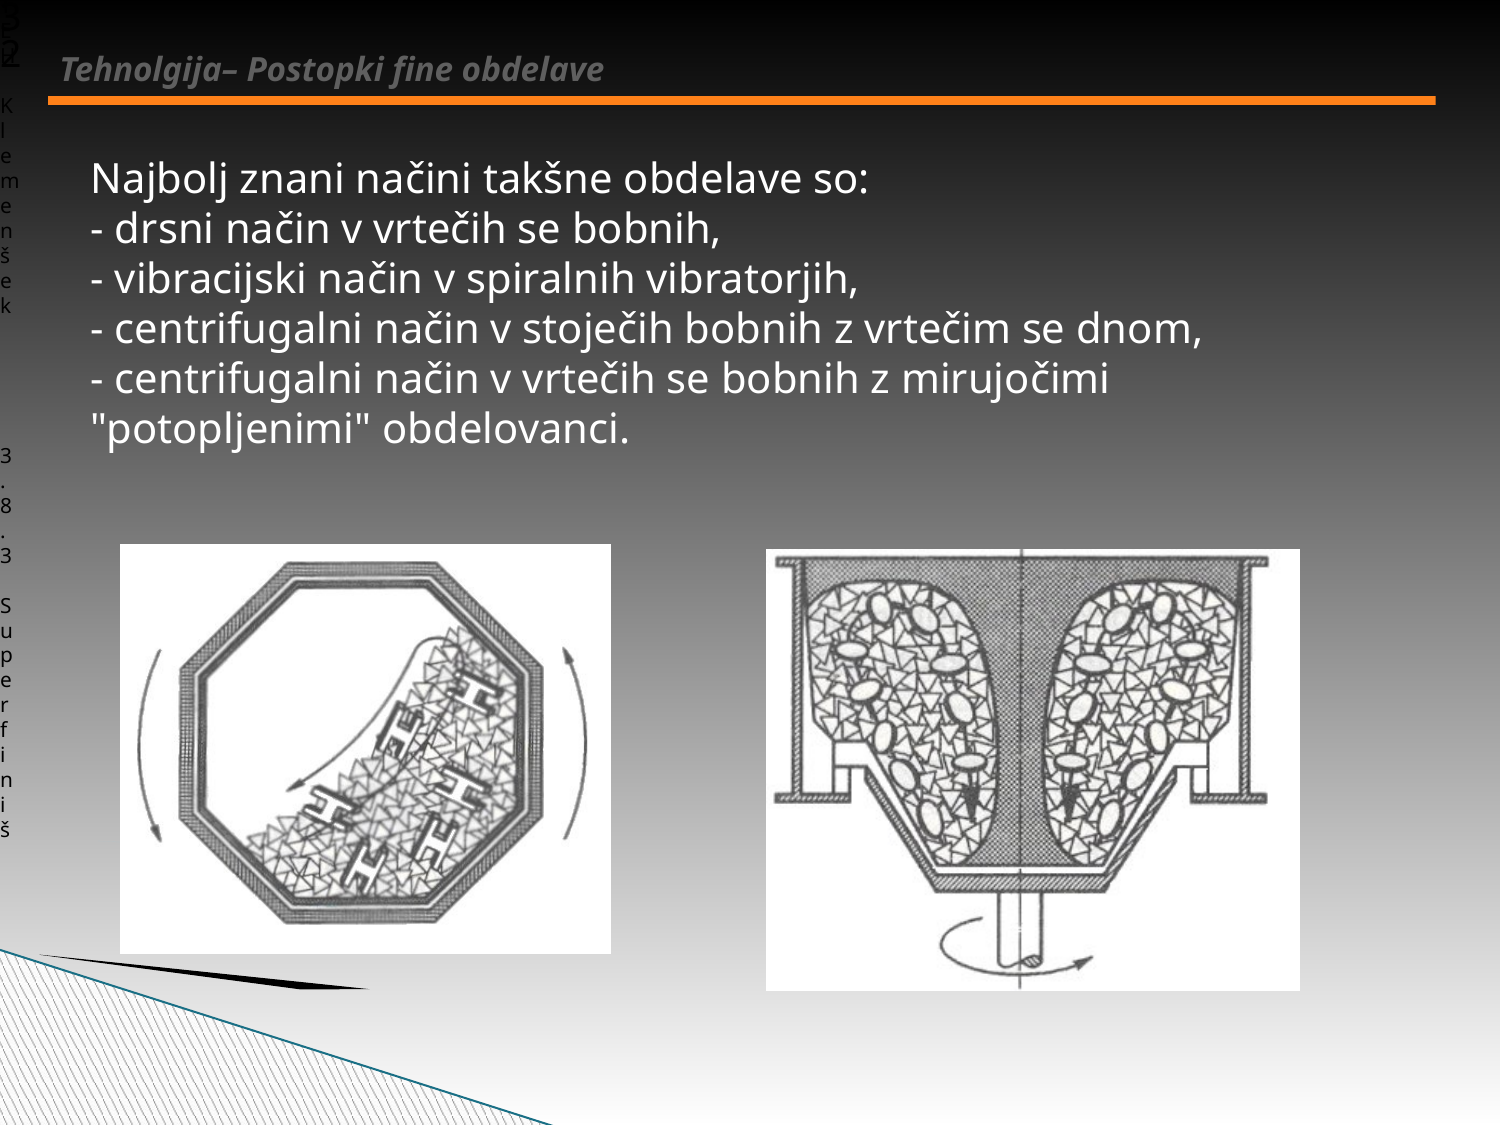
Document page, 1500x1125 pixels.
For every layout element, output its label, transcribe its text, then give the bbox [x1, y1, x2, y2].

picture [120, 544, 611, 954]
picture [0, 952, 543, 1125]
picture [766, 549, 1300, 991]
text_box Najbolj znani načini takšne obdelave so: - drsni način v vrtečih se bobnih, - vibracijski način v spiralnih vibratorjih, - centrifugalni način v stoječih bobnih z vrtečim se dnom, - centrifugalni način v vrtečih se bobnih z mirujočimi "potopljenimi" obdelovanci. [76, 144, 1406, 460]
